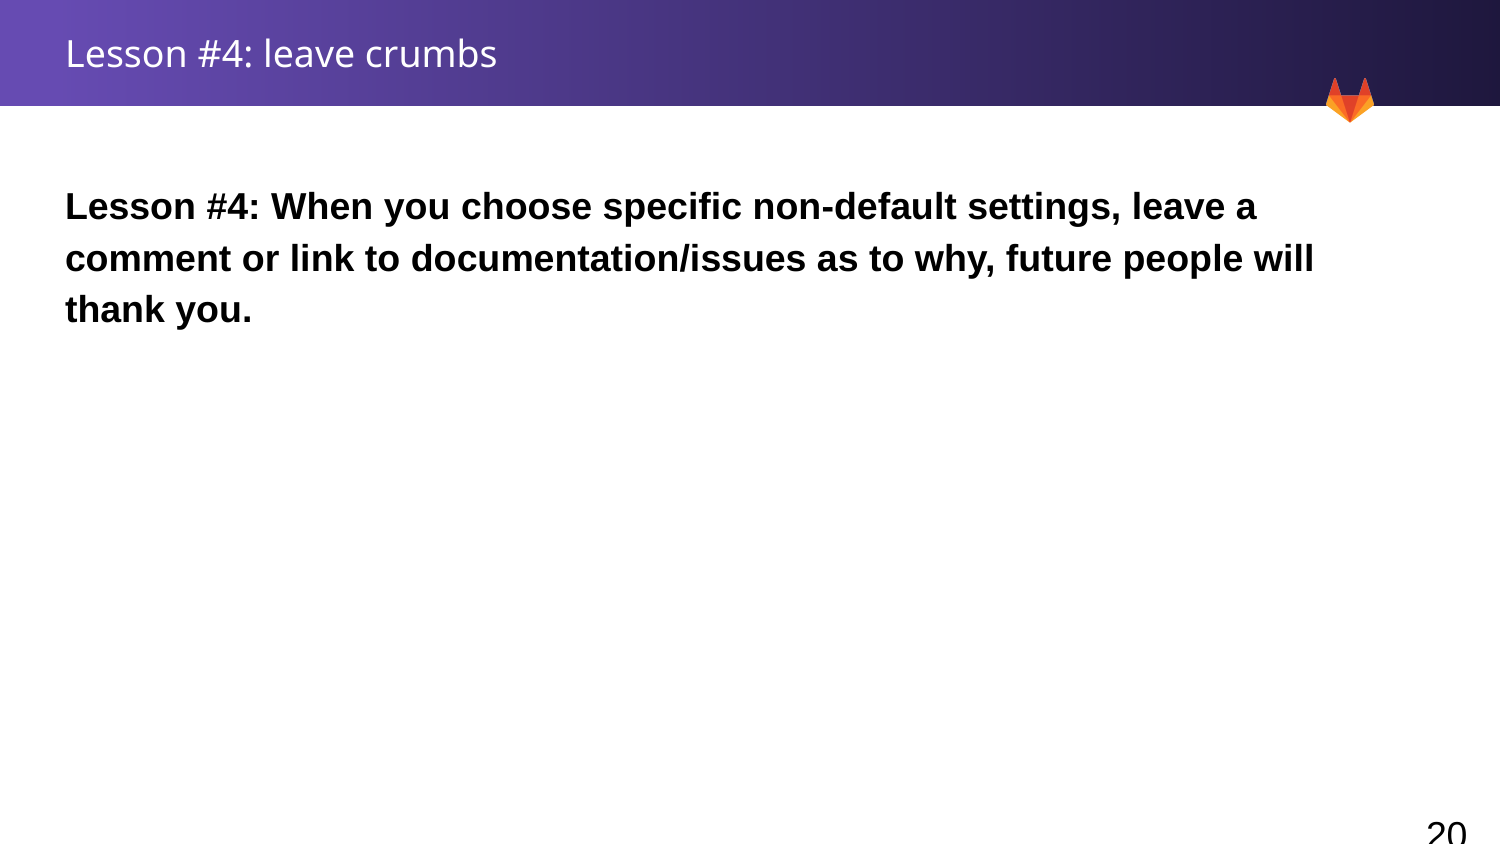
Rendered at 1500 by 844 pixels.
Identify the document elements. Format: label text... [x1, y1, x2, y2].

picture [1326, 78, 1374, 123]
list Lesson #4: When you choose specific non-default settings, leave a comment or link to documentation/issues as to why, future people will thank you. [50, 160, 1374, 792]
title Lesson #4: leave crumbs [50, 27, 1298, 77]
